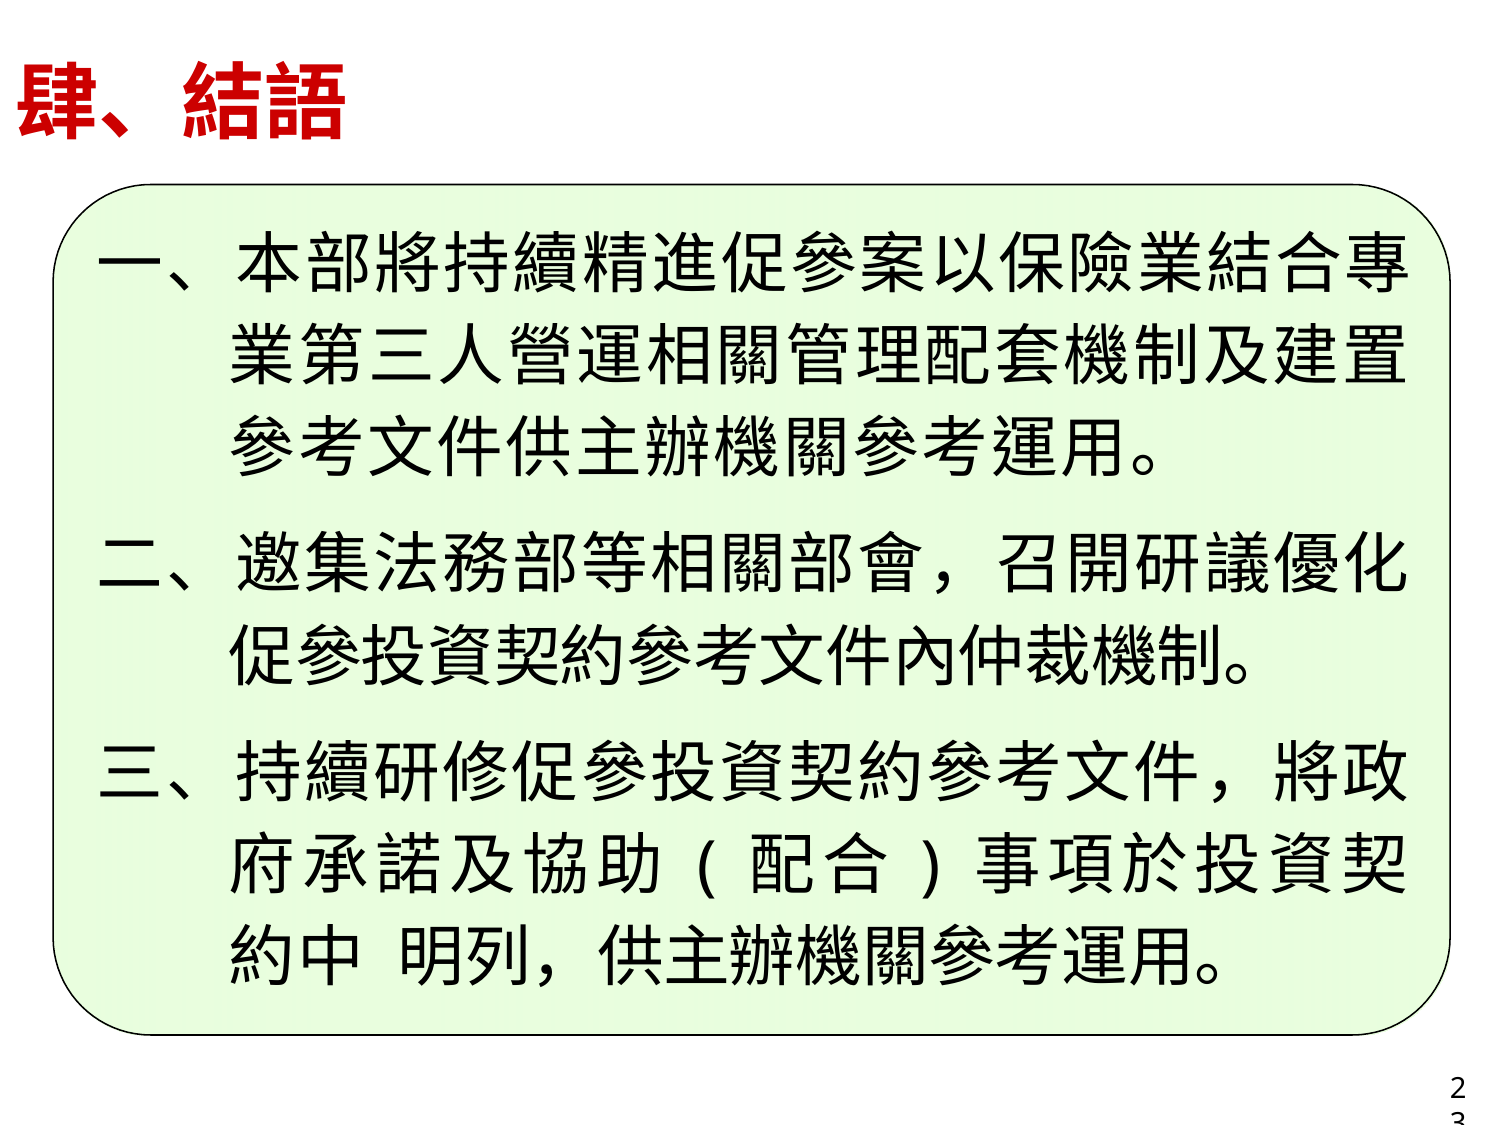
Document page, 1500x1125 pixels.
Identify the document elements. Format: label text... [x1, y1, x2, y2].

text_box [53, 956, 132, 1035]
text_box [53, 184, 134, 264]
text_box 一、本部將持續精進促參案以保險業結合專 業第三人營運相關管理配套機制及建置參考文件供主辦機關參考運用。 二、邀集法務部等相關部會，召開研議優化 促參投資契約參考文件內仲裁機制。 三、持續研修促參投資契約參考文件，將政 府承諾及協助(配合)事項於投資契約中 明列，供主辦機關參考運用。 [94, 206, 1413, 1003]
text_box [1371, 956, 1450, 1035]
text_box [54, 186, 1449, 1034]
text_box [1369, 184, 1450, 263]
title 肆、結語 [12, 47, 351, 152]
text_box 23 [1447, 1067, 1482, 1106]
